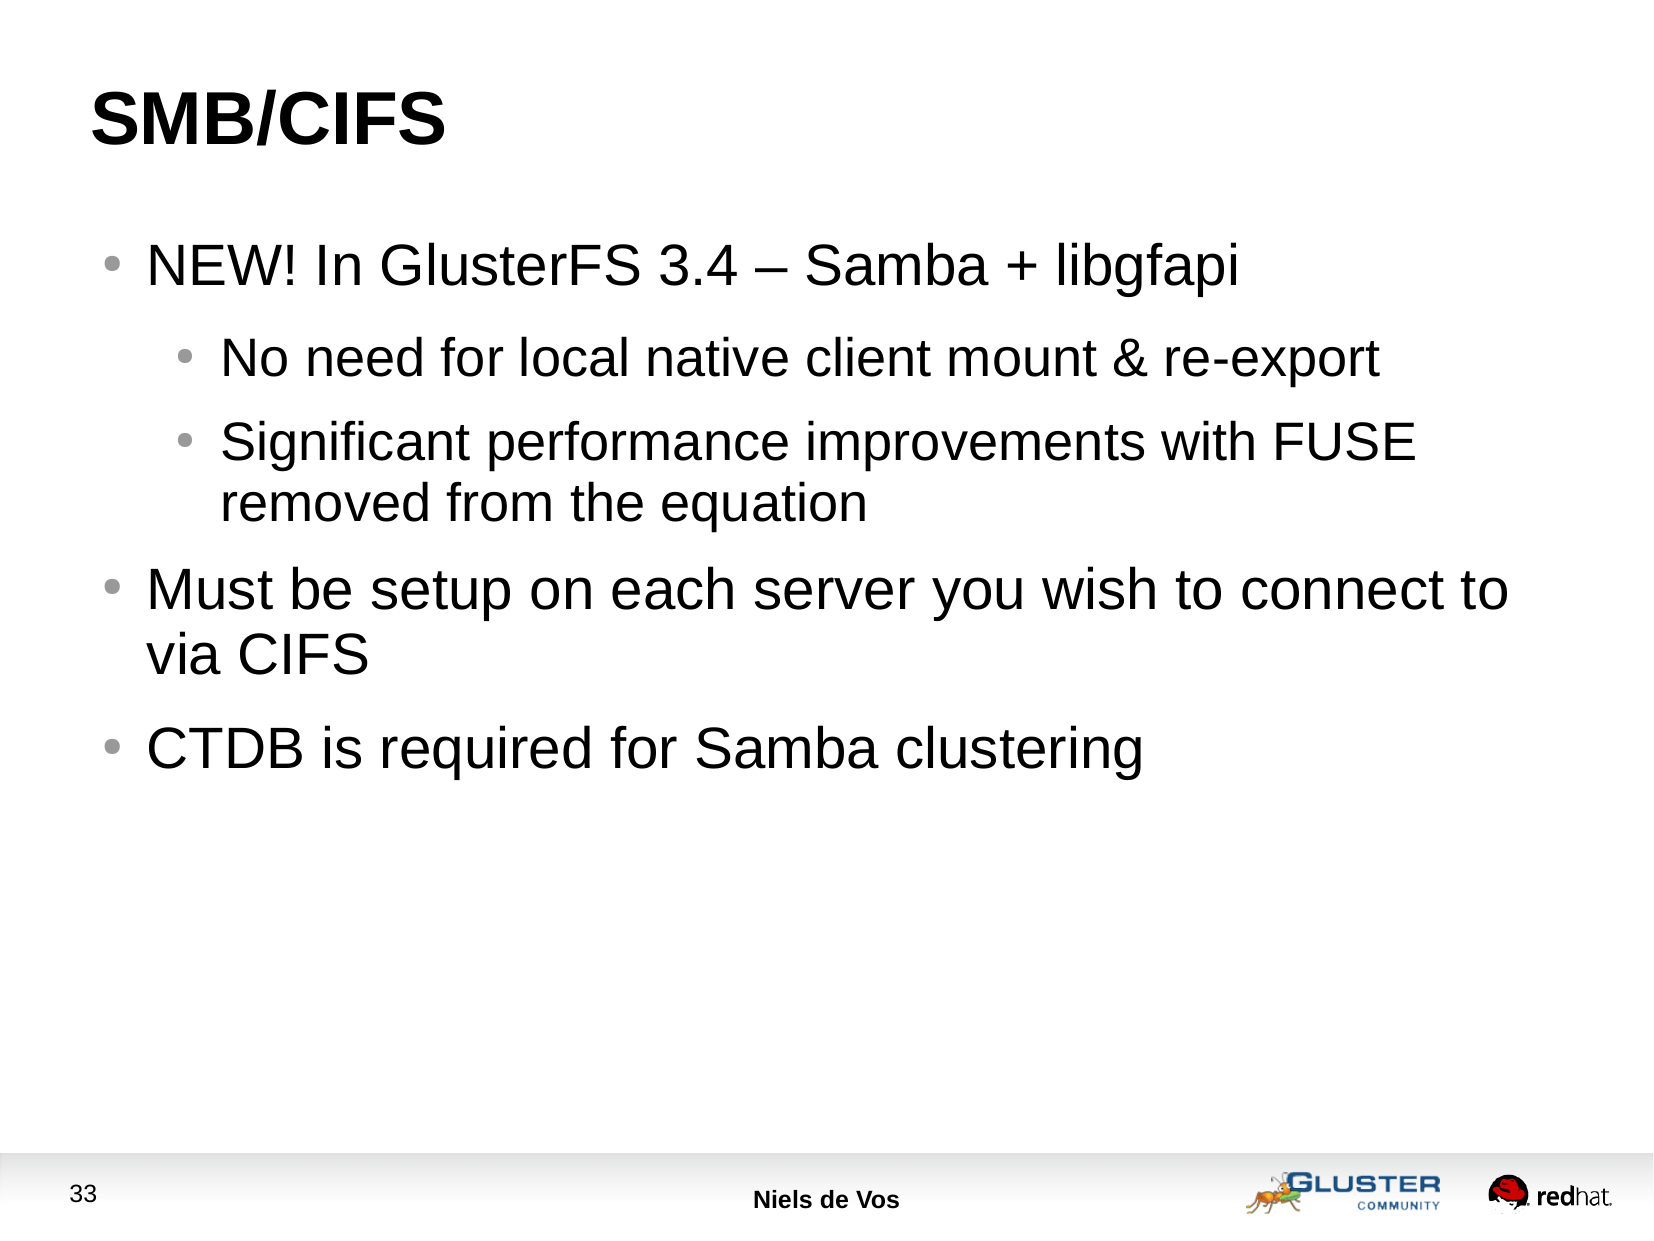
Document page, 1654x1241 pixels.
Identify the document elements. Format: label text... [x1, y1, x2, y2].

picture [0, 1153, 1654, 1238]
title SMB/CIFS [90, 15, 1579, 223]
list NEW! In GlusterFS 3.4 – Samba + libgfapi No need for local native client mount & re-export Significant performance improvements with FUSE removed from the equation Must be setup on each server you wish to connect to via CIFS CTDB is required for Samba clustering [86, 232, 1576, 1111]
